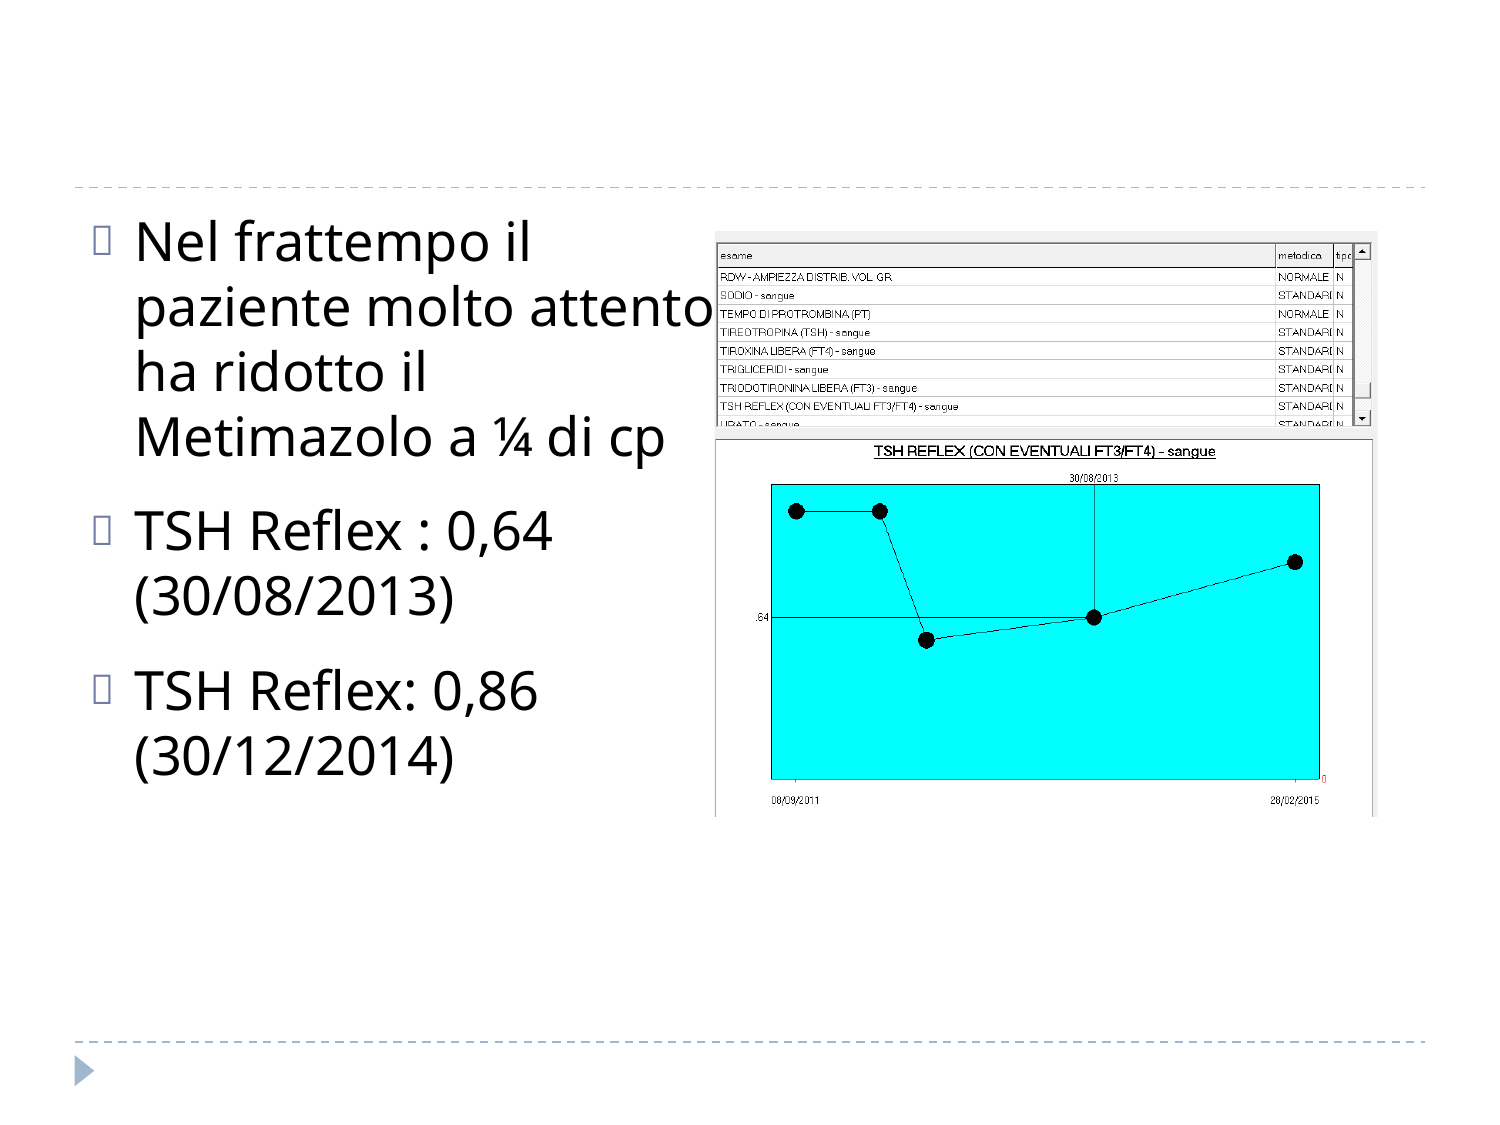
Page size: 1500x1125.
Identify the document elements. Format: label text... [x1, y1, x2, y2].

picture [714, 231, 1378, 817]
list Nel frattempo il paziente molto attento ha ridotto il Metimazolo a ¼ di cp TSH Reflex : 0,64 (30/08/2013) TSH Reflex: 0,86 (30/12/2014) [75, 200, 738, 1010]
